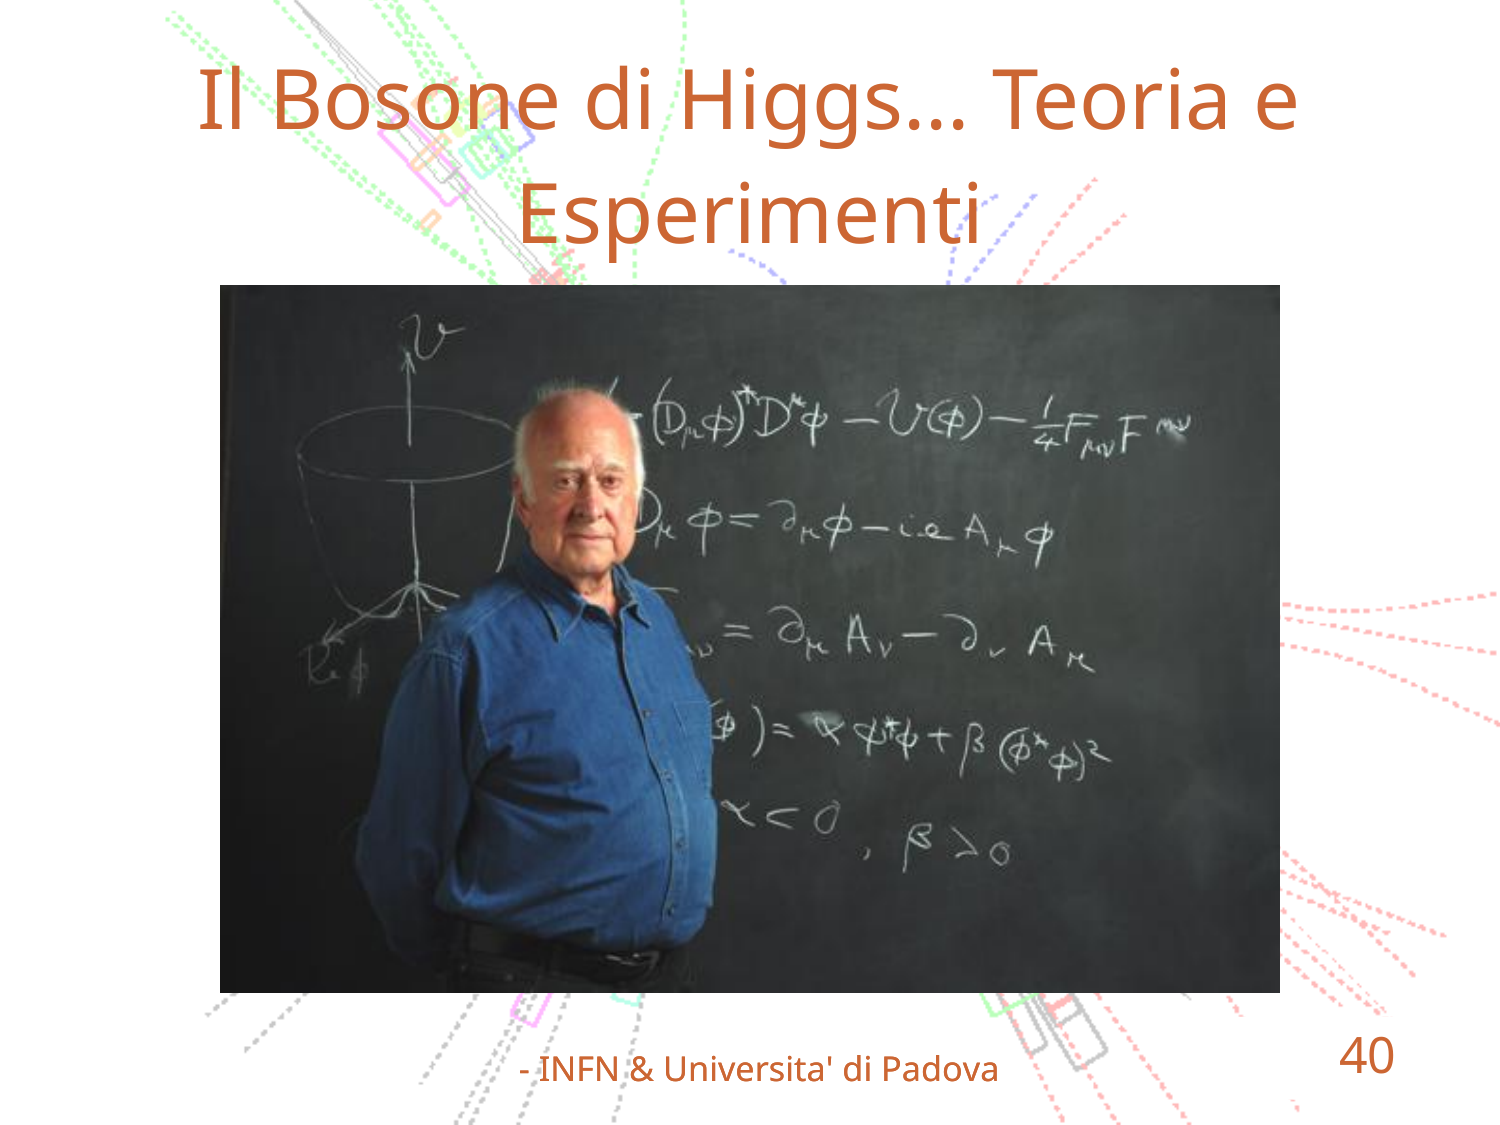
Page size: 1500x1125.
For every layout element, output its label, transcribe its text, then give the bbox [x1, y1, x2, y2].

picture [0, 0, 1500, 1125]
title Il Bosone di Higgs... Teoria e Esperimenti [37, 29, 1463, 280]
